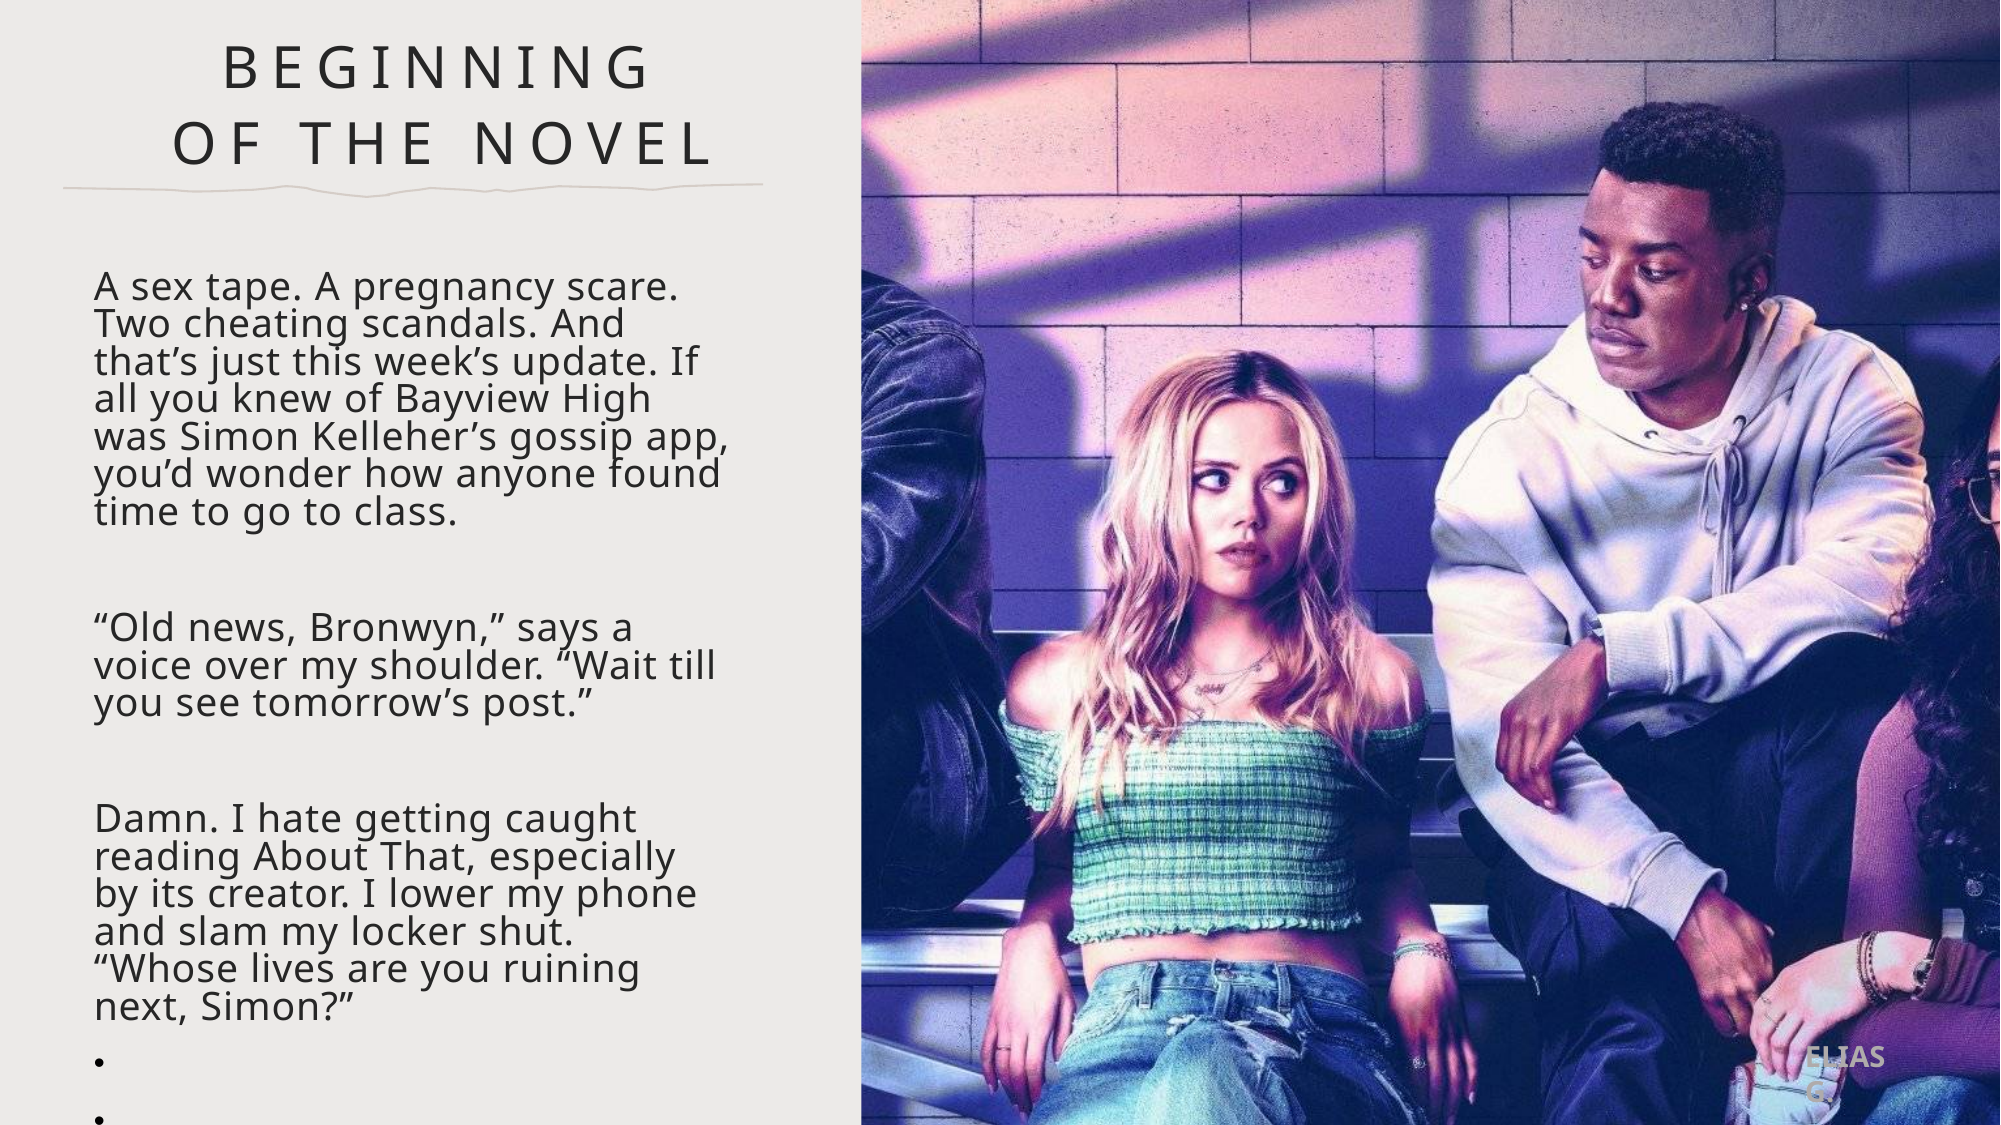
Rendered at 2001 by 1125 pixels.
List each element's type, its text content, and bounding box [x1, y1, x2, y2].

title Beginning of the novel [73, 0, 809, 200]
text_box ELIAS G. [1789, 1031, 1919, 1082]
picture [861, 0, 2000, 1125]
subtitle A sex tape. A pregnancy scare. Two cheating scandals. And that’s just this week’s update. If all you knew of Bayview High was Simon Kelleher’s gossip app, you’d wonder how anyone found time to go to class. “Old news, Bronwyn,” says a voice over my shoulder. “Wait till you see tomorrow’s post.” Damn. I hate getting caught reading About That, especially by its creator. I lower my phone and slam my locker shut. “Whose lives are you ruining next, Simon?” [78, 262, 748, 1041]
text_box [0, 0, 861, 1125]
